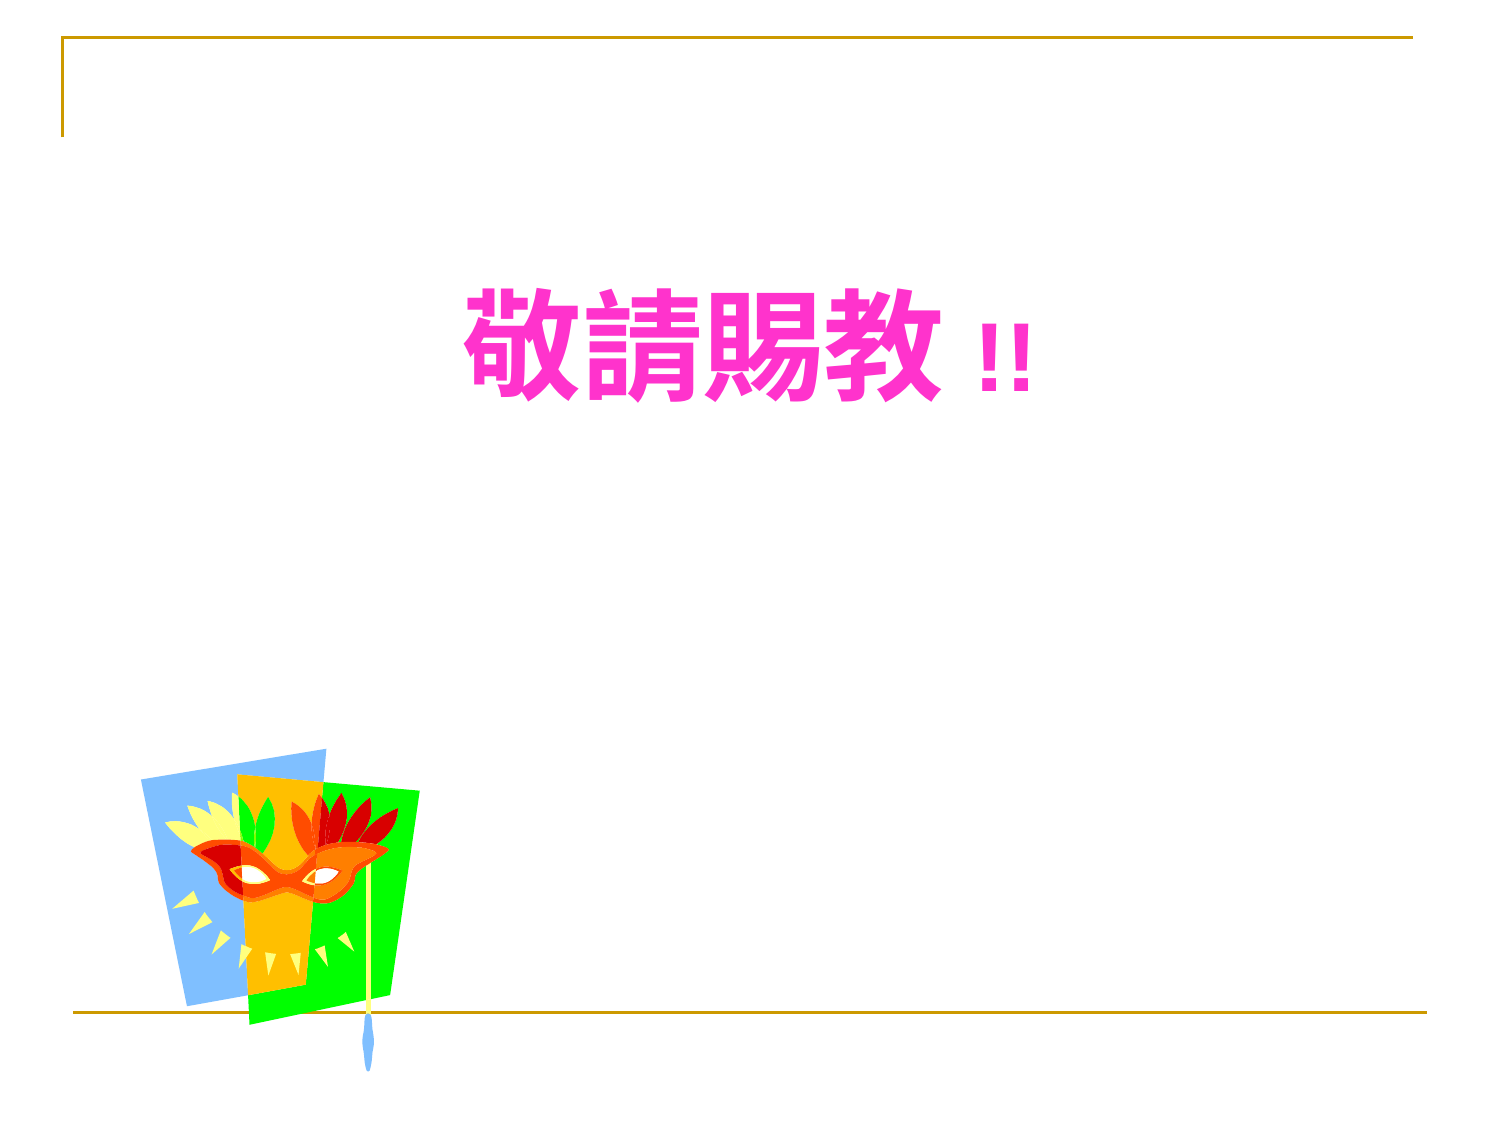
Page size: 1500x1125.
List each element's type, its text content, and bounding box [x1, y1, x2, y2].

picture [140, 748, 420, 1072]
list 敬請賜教!! [75, 262, 1426, 806]
